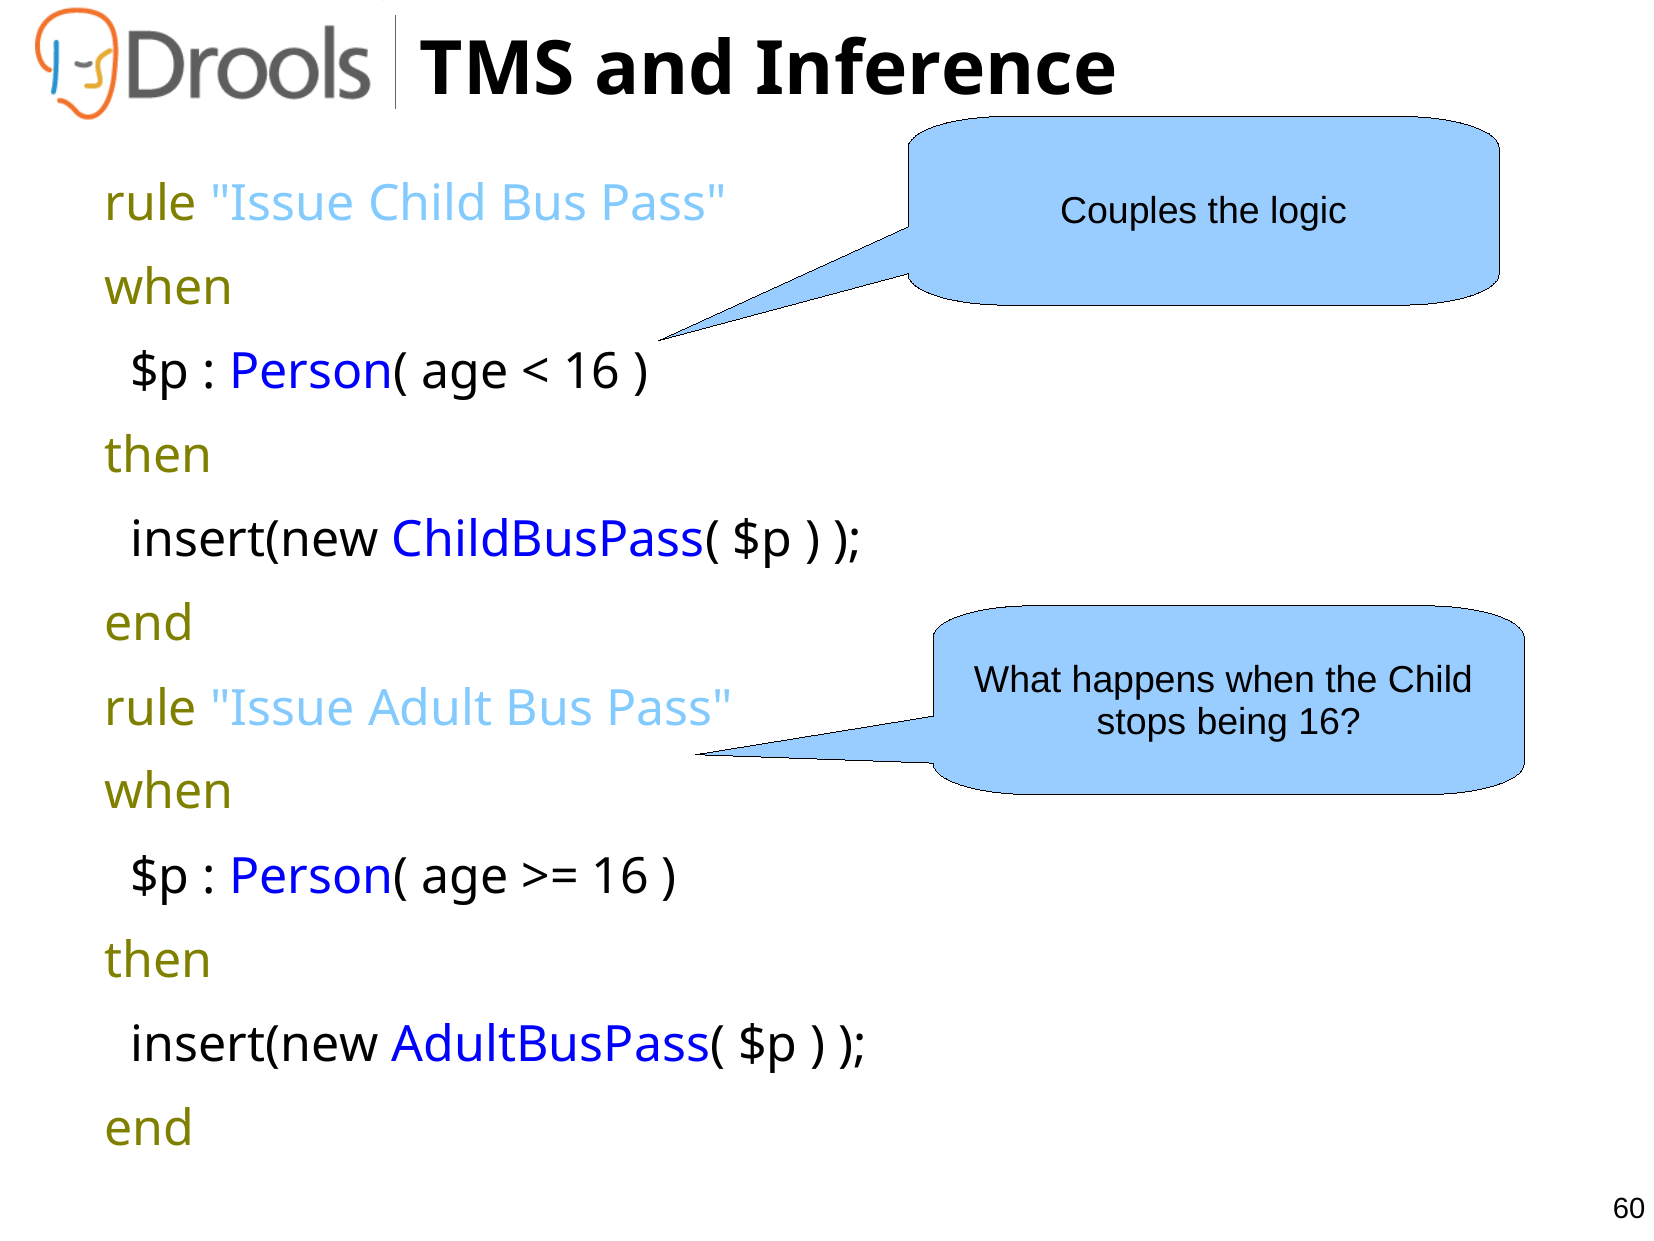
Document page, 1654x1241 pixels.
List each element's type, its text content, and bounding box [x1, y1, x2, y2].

picture [29, 0, 384, 126]
title TMS and Inference [419, 12, 1630, 118]
list rule "Issue Child Bus Pass" when $p : Person( age < 16 ) then insert(new ChildBusPass( $p ) ); end rule "Issue Adult Bus Pass" when $p : Person( age >= 16 ) then insert(new AdultBusPass( $p ) ); end [104, 166, 1517, 1010]
text_box What happens when the Child stops being 16? [695, 605, 1525, 795]
text_box Couples the logic [658, 116, 1500, 341]
